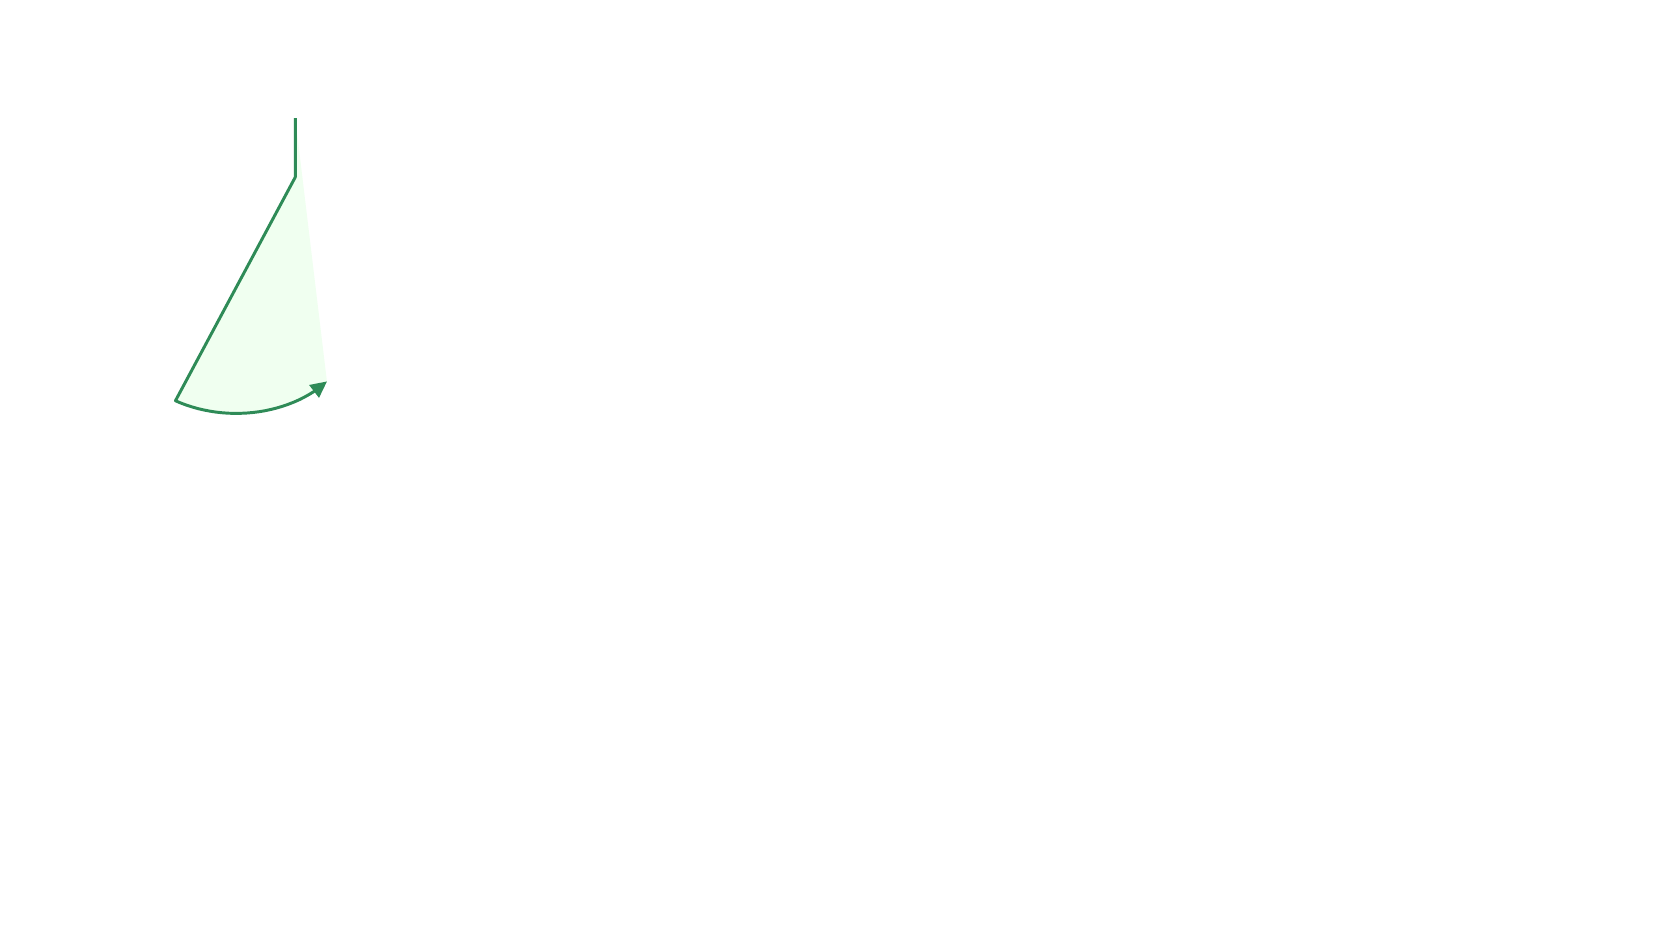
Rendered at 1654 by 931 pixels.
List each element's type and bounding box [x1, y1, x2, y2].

text_box [175, 118, 327, 414]
